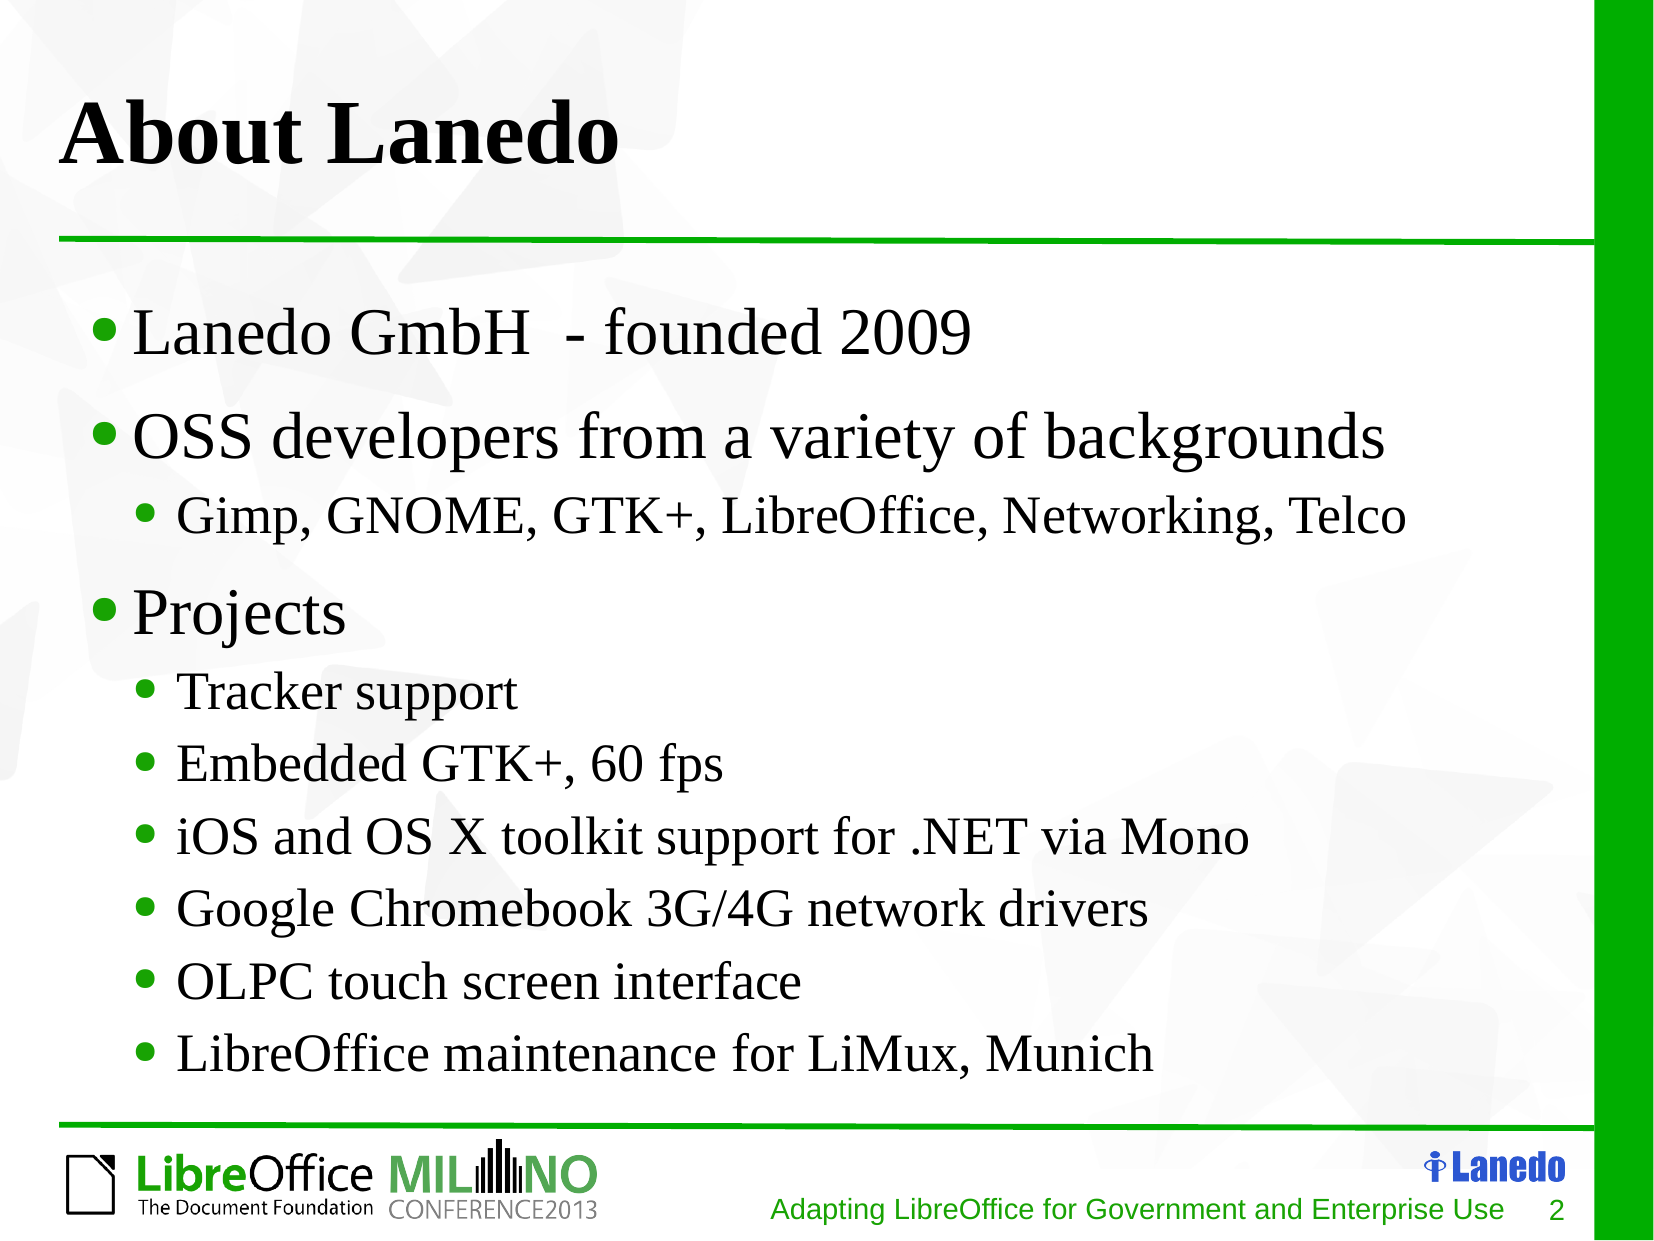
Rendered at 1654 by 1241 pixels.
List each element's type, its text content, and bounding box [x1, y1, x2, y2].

picture [915, 548, 1594, 1125]
picture [0, 0, 783, 931]
list Lanedo GmbH - founded 2009 OSS developers from a variety of backgrounds Gimp, GNOME, GTK+, LibreOffice, Networking, Telco Projects Tracker support Embedded GTK+, 60 fps iOS and OS X toolkit support for .NET via Mono Google Chromebook 3G/4G network drivers OLPC touch screen interface LibreOffice maintenance for LiMux, Munich [88, 295, 1536, 1084]
picture [915, 1130, 1594, 1182]
picture [41, 1126, 597, 1241]
title About Lanedo [59, 59, 1595, 207]
